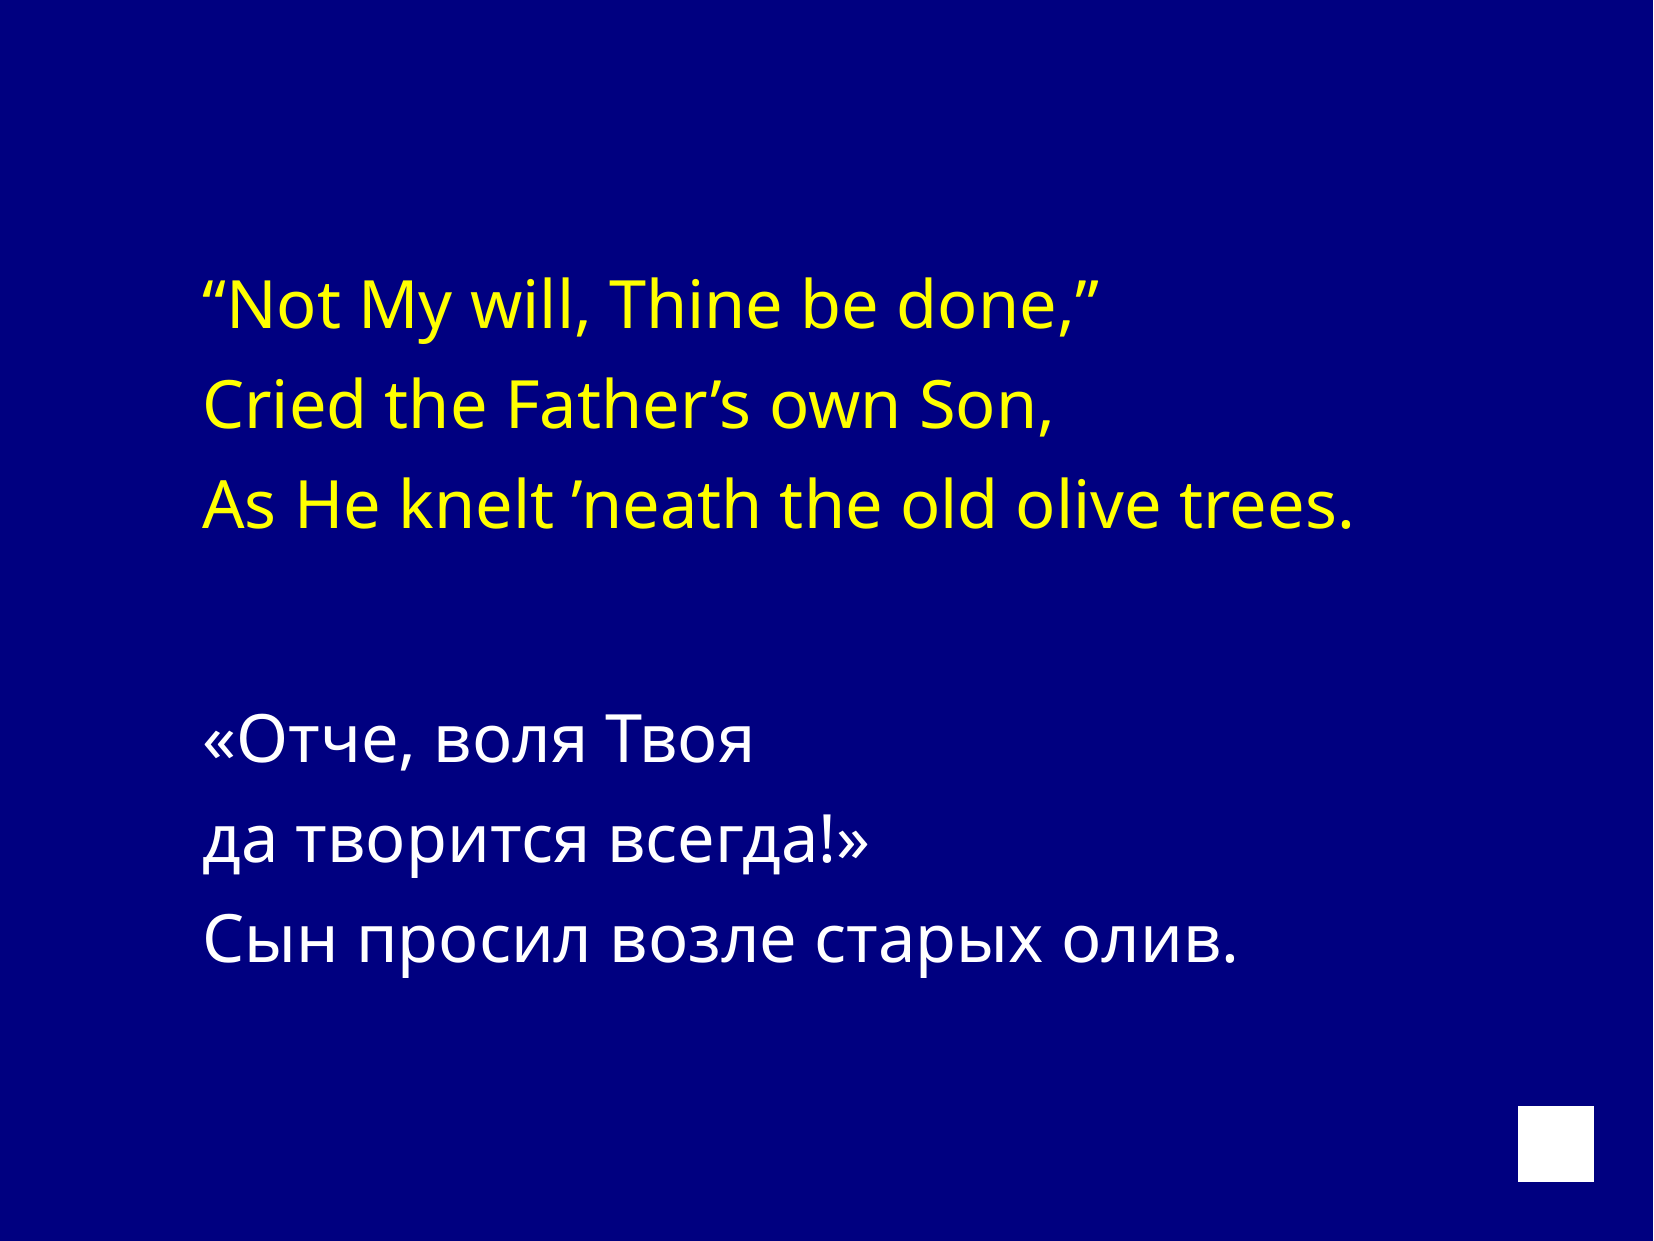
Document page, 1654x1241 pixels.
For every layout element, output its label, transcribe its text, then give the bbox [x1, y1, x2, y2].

text_box [1518, 1106, 1594, 1182]
text_box “Not My will, Thine be done,” Cried the Father’s own Son, As He knelt ’neath the old olive trees. [75, 150, 1576, 638]
text_box «Отче, воля Твоя да творится всегда!» Сын просил возле старых олив. [75, 675, 1576, 1163]
